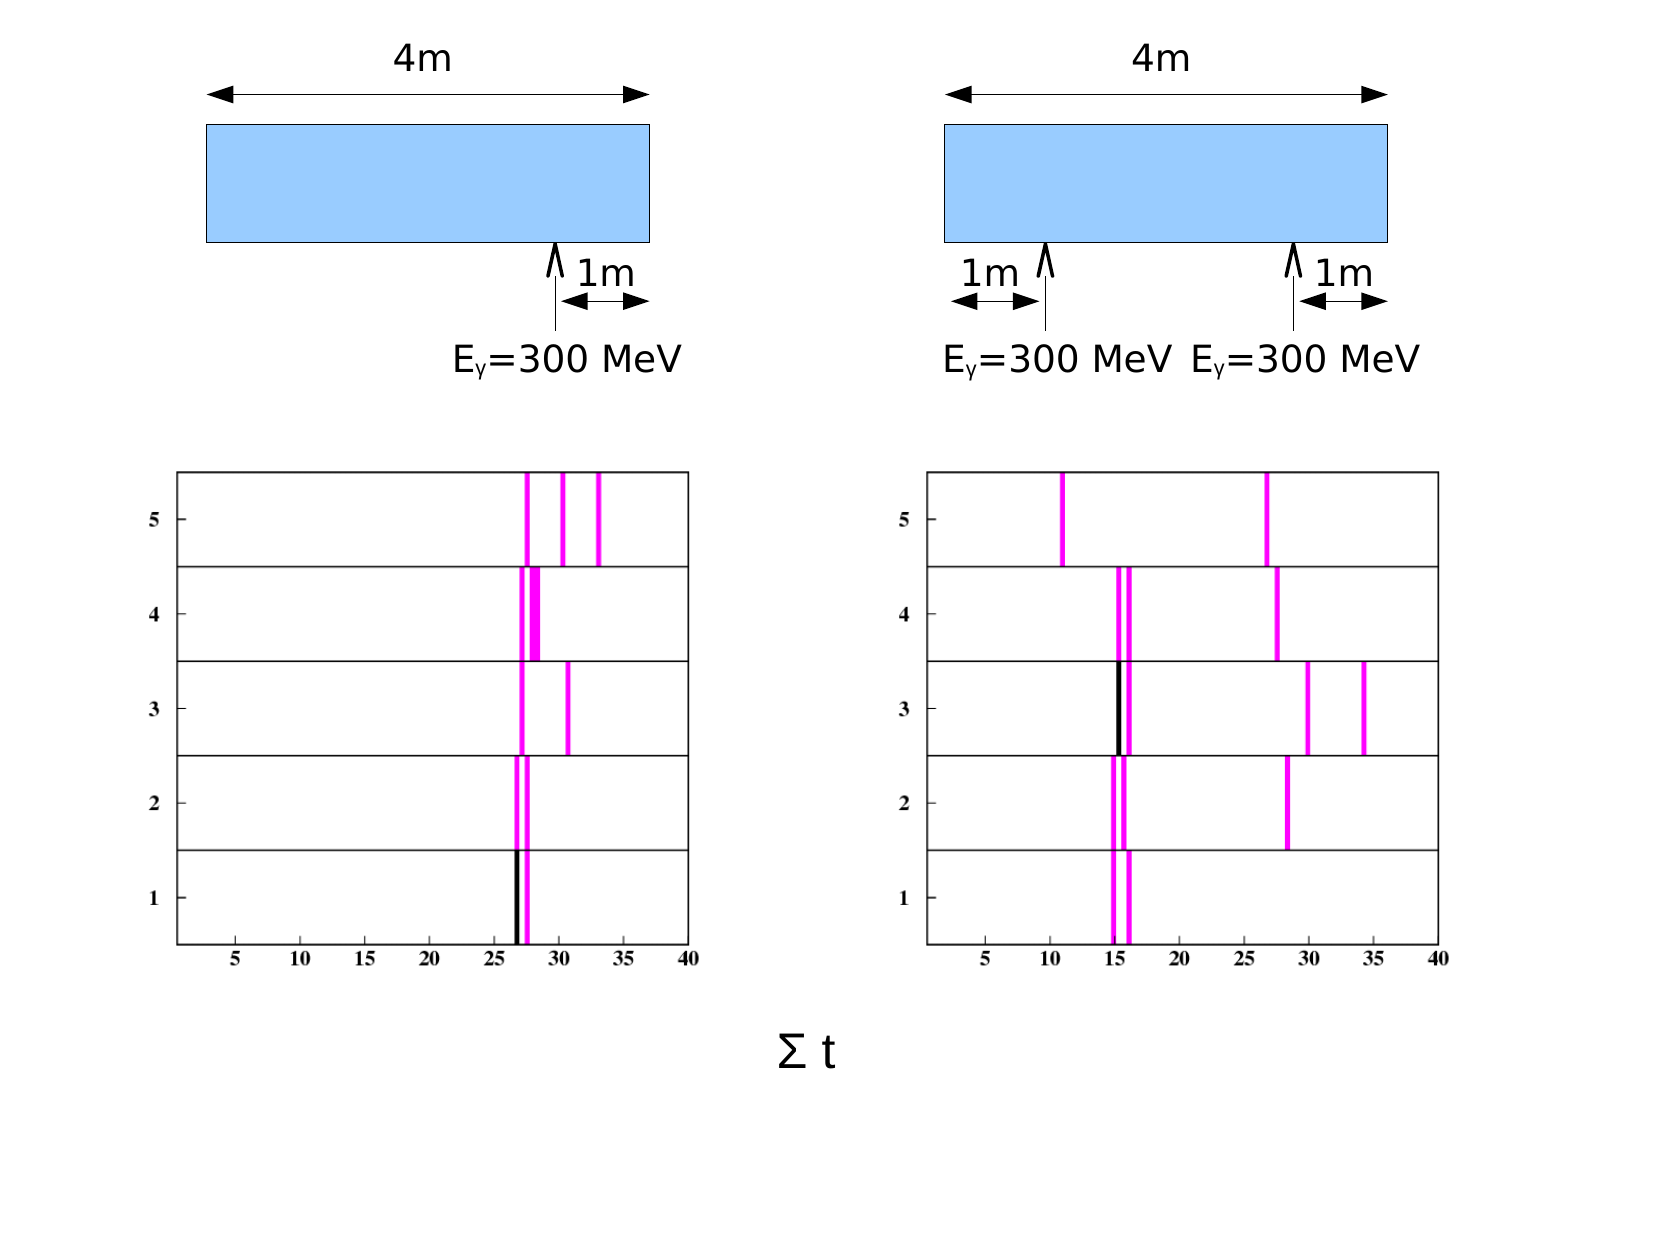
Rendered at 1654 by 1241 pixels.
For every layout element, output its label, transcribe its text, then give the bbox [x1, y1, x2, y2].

picture [868, 413, 1459, 1004]
text_box 1m [561, 244, 650, 303]
text_box 1m [945, 244, 1034, 303]
text_box Eγ=300 MeV [927, 330, 1185, 402]
text_box [206, 124, 650, 243]
picture [118, 413, 709, 1004]
text_box Σ t [761, 1015, 886, 1089]
text_box Eγ=300 MeV [1185, 330, 1433, 402]
text_box [944, 124, 1388, 243]
text_box 4m [377, 29, 467, 88]
text_box 4m [1116, 29, 1206, 88]
text_box 1m [1299, 244, 1388, 303]
text_box Eγ=300 MeV [437, 330, 695, 402]
